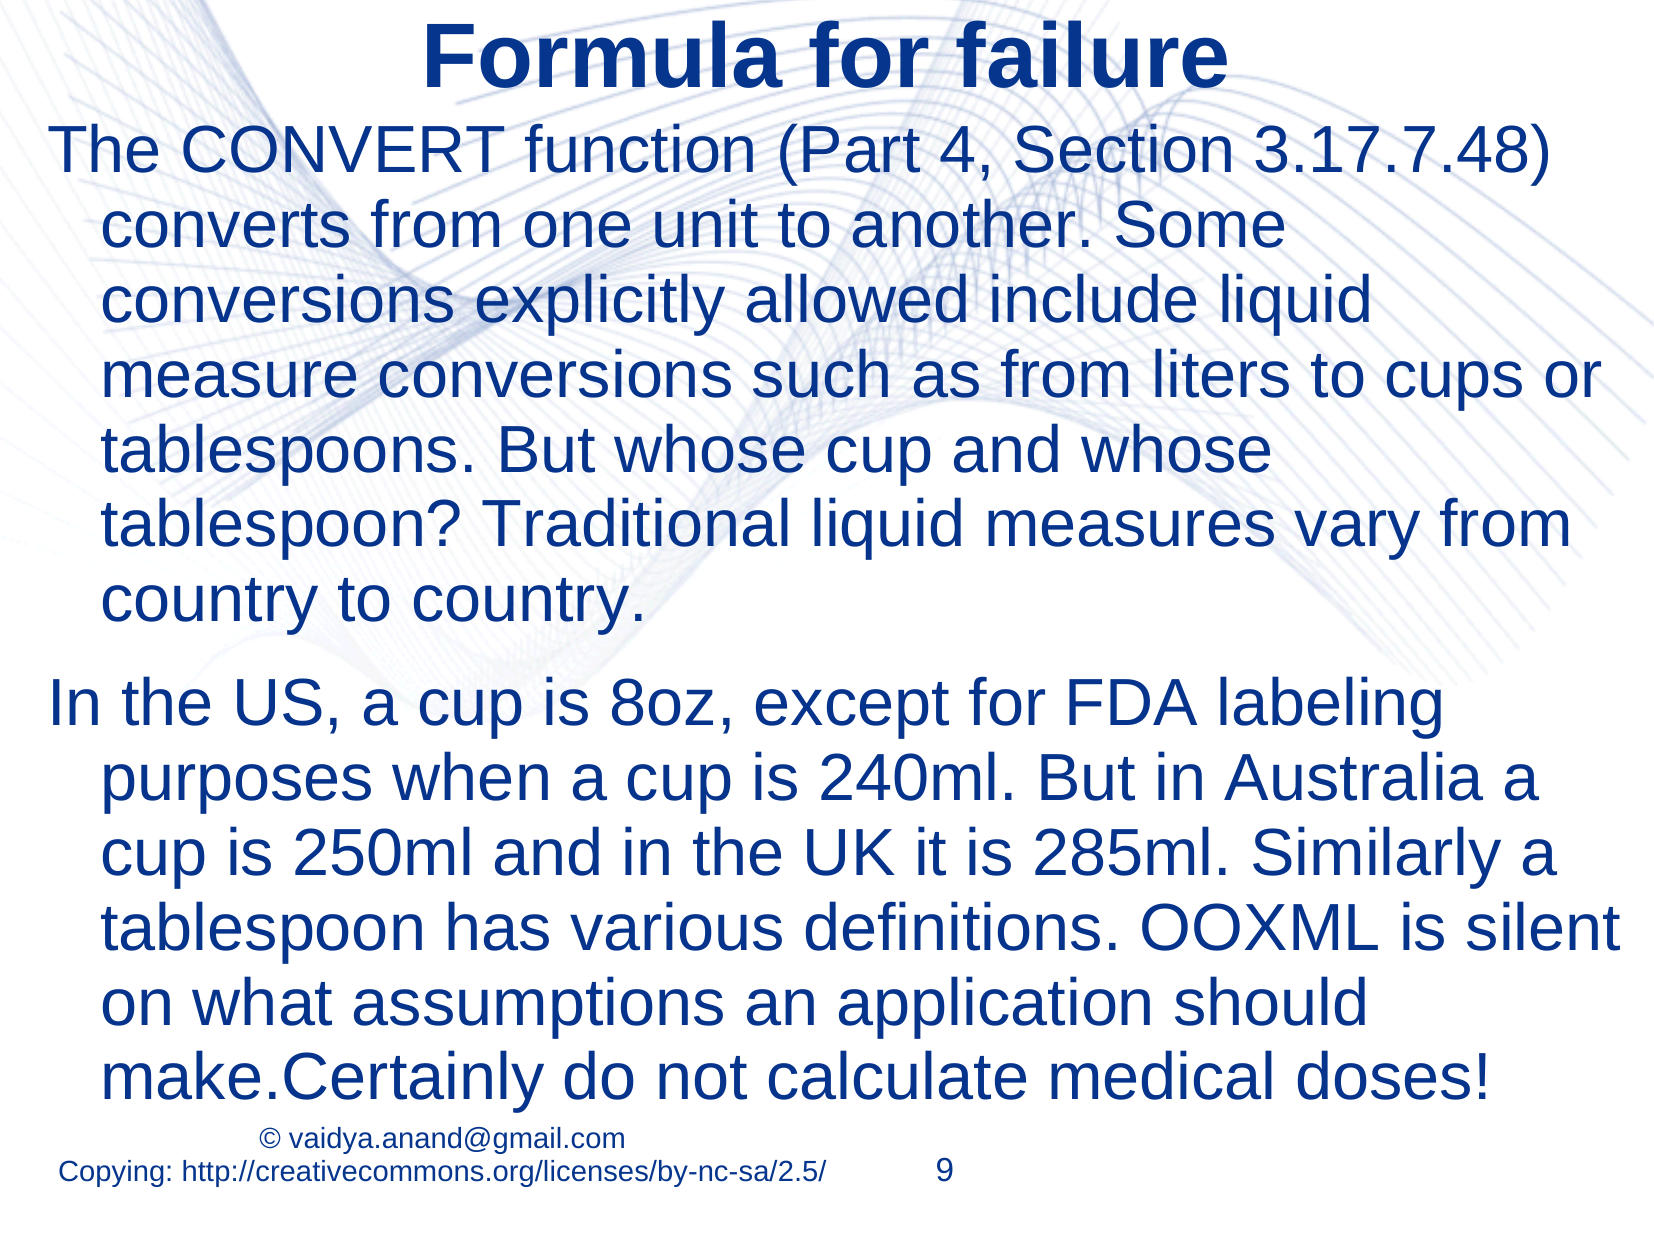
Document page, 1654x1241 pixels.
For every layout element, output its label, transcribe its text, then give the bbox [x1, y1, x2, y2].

title Formula for failure [29, 0, 1625, 112]
list The CONVERT function (Part 4, Section 3.17.7.48) converts from one unit to another. Some conversions explicitly allowed include liquid measure conversions such as from liters to cups or tablespoons. But whose cup and whose tablespoon? Traditional liquid measures vary from country to country. In the US, a cup is 8oz, except for FDA labeling purposes when a cup is 240ml. But in Australia a cup is 250ml and in the UK it is 285ml. Similarly a tablespoon has various definitions. OOXML is silent on what assumptions an application should make.Certainly do not calculate medical doses! [29, 112, 1625, 1115]
picture [0, 0, 1654, 1241]
